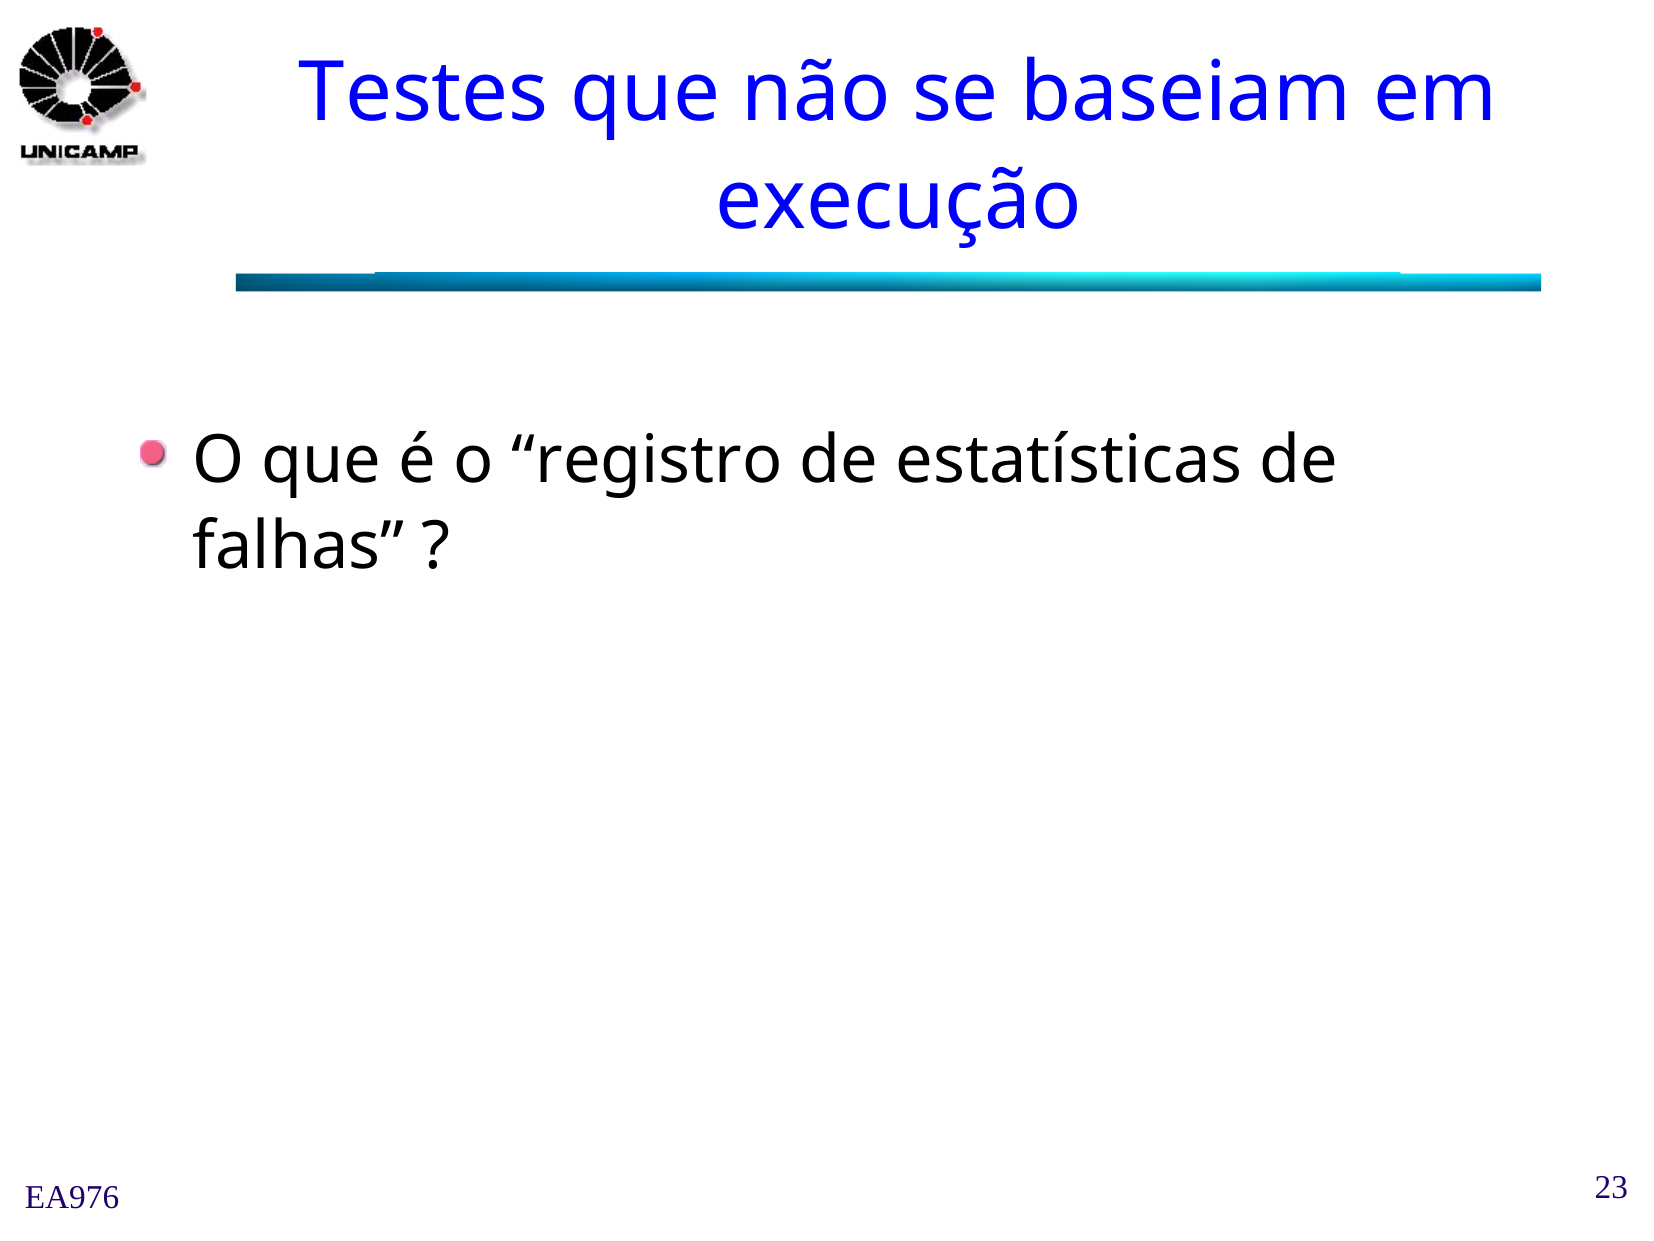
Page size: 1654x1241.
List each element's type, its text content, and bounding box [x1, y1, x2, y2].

picture [125, 272, 1654, 295]
list O que é o “registro de estatísticas de falhas” ? [121, 413, 1534, 1182]
title Testes que não se baseiam em execução [264, 21, 1534, 250]
